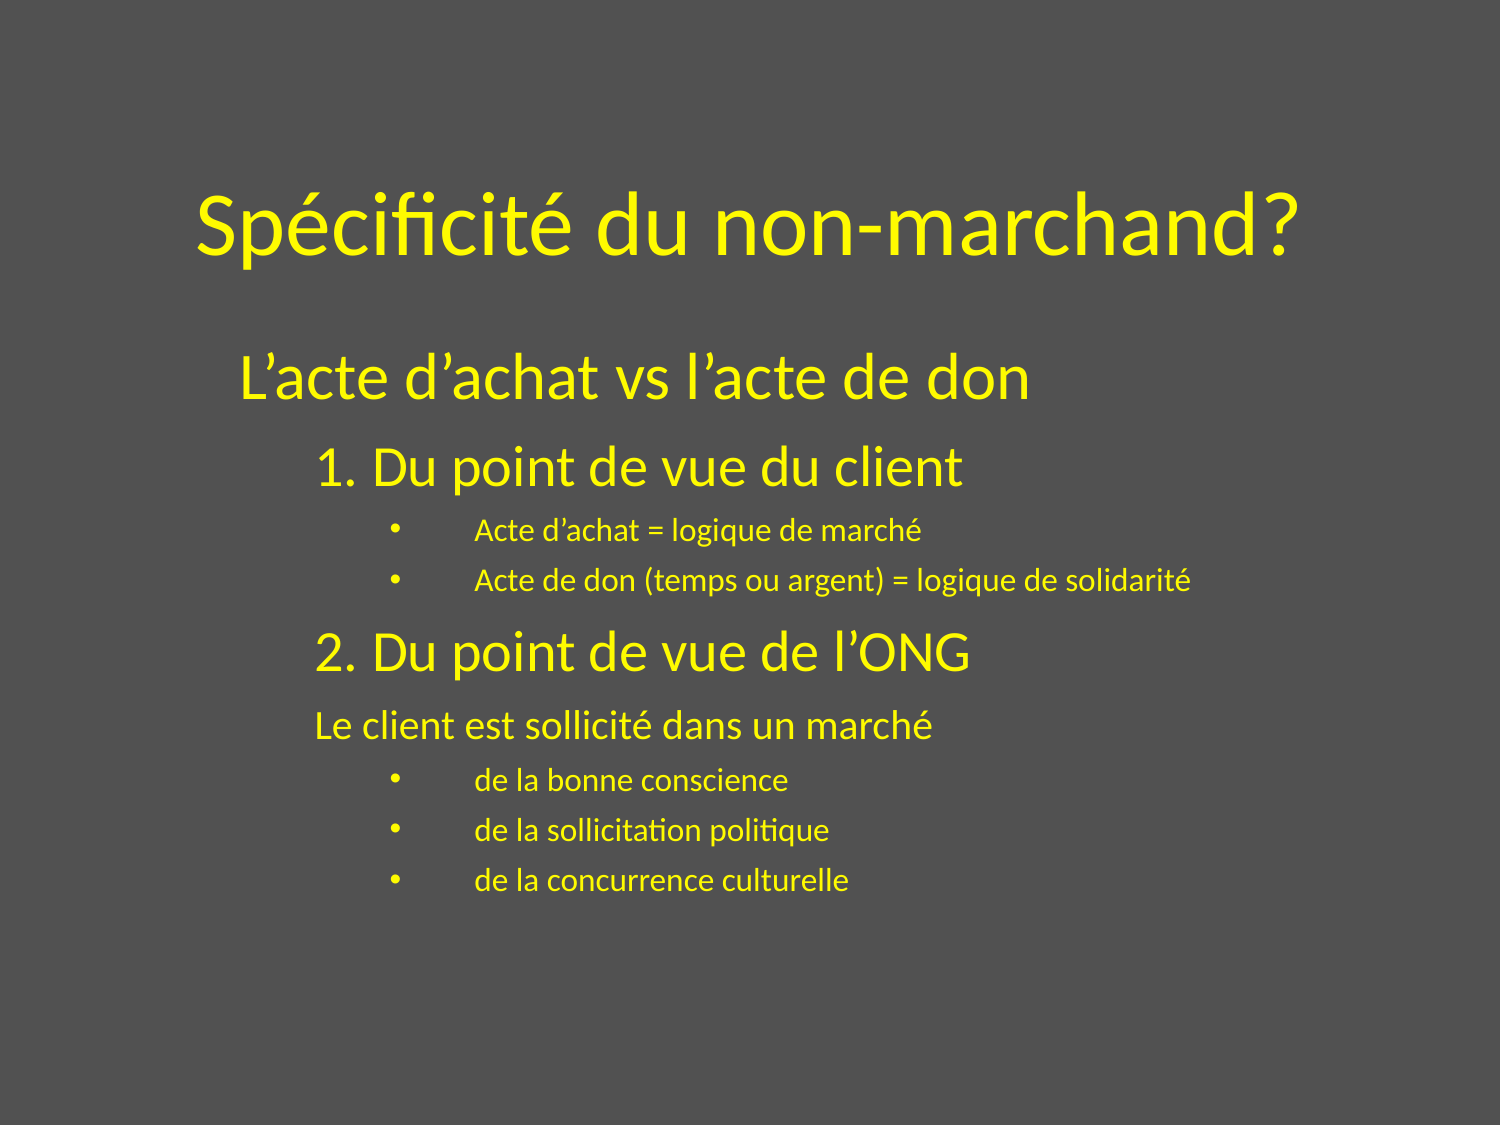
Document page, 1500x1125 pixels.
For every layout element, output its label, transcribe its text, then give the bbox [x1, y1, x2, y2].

title Spécificité du non-marchand? [112, 112, 1388, 325]
list L’acte d’achat vs l’acte de don 1. Du point de vue du client Acte d’achat = logique de marché Acte de don (temps ou argent) = logique de solidarité 2. Du point de vue de l’ONG Le client est sollicité dans un marché de la bonne conscience de la sollicitation politique de la concurrence culturelle [225, 324, 1275, 1125]
